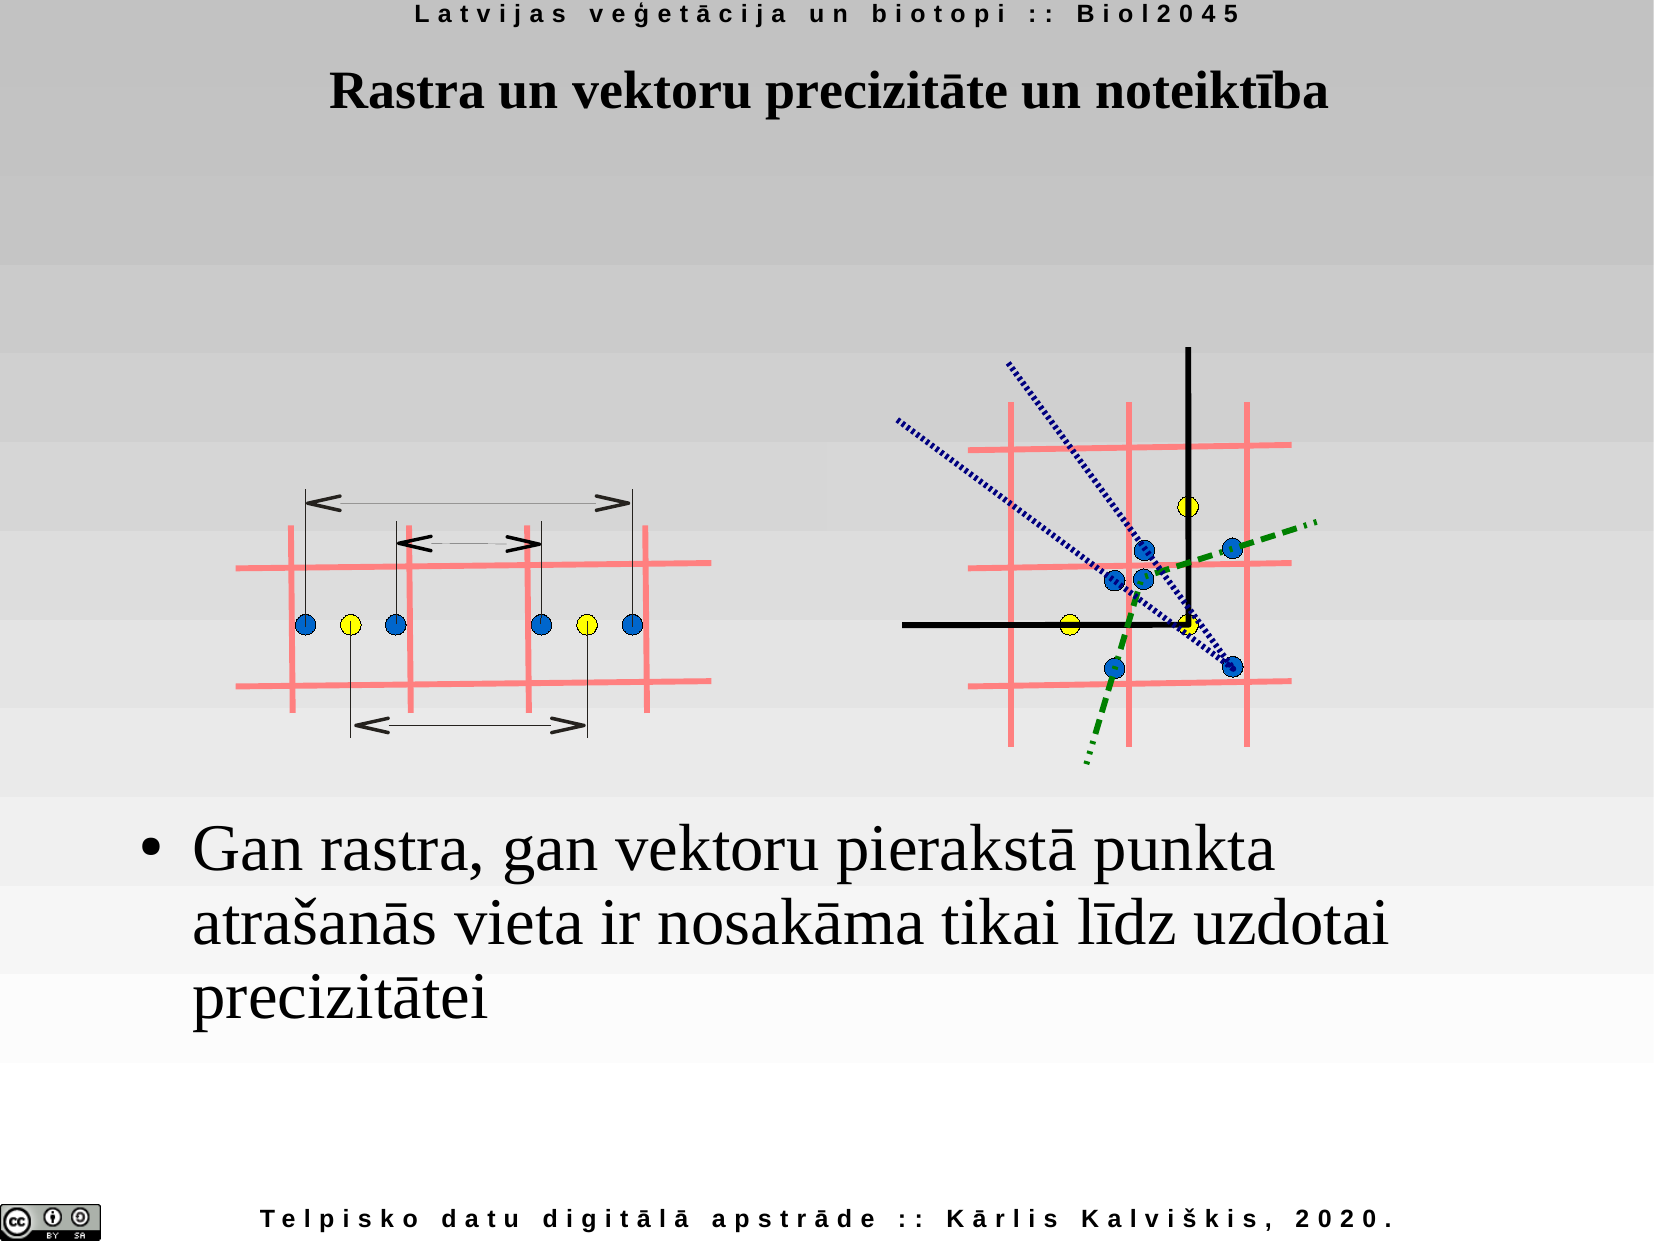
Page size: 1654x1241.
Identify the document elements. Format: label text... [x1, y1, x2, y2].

text_box [385, 614, 407, 636]
text_box [1133, 568, 1154, 590]
text_box [1134, 540, 1155, 561]
text_box [1222, 656, 1244, 678]
text_box [1104, 570, 1126, 591]
text_box [1059, 614, 1081, 636]
text_box [1177, 614, 1199, 635]
text_box [531, 614, 552, 636]
text_box [1177, 496, 1199, 517]
list Gan rastra, gan vektoru pierakstā punkta atrašanās vieta ir nosakāma tikai līdz uzdotai precizitātei [121, 811, 1534, 1127]
title Rastra un vektoru precizitāte un noteiktība [34, 61, 1626, 296]
text_box [1222, 537, 1243, 559]
text_box [1104, 658, 1125, 679]
text_box [340, 614, 362, 636]
picture [0, 0, 1654, 1241]
text_box [295, 614, 316, 636]
text_box [576, 614, 598, 636]
text_box [622, 614, 643, 636]
